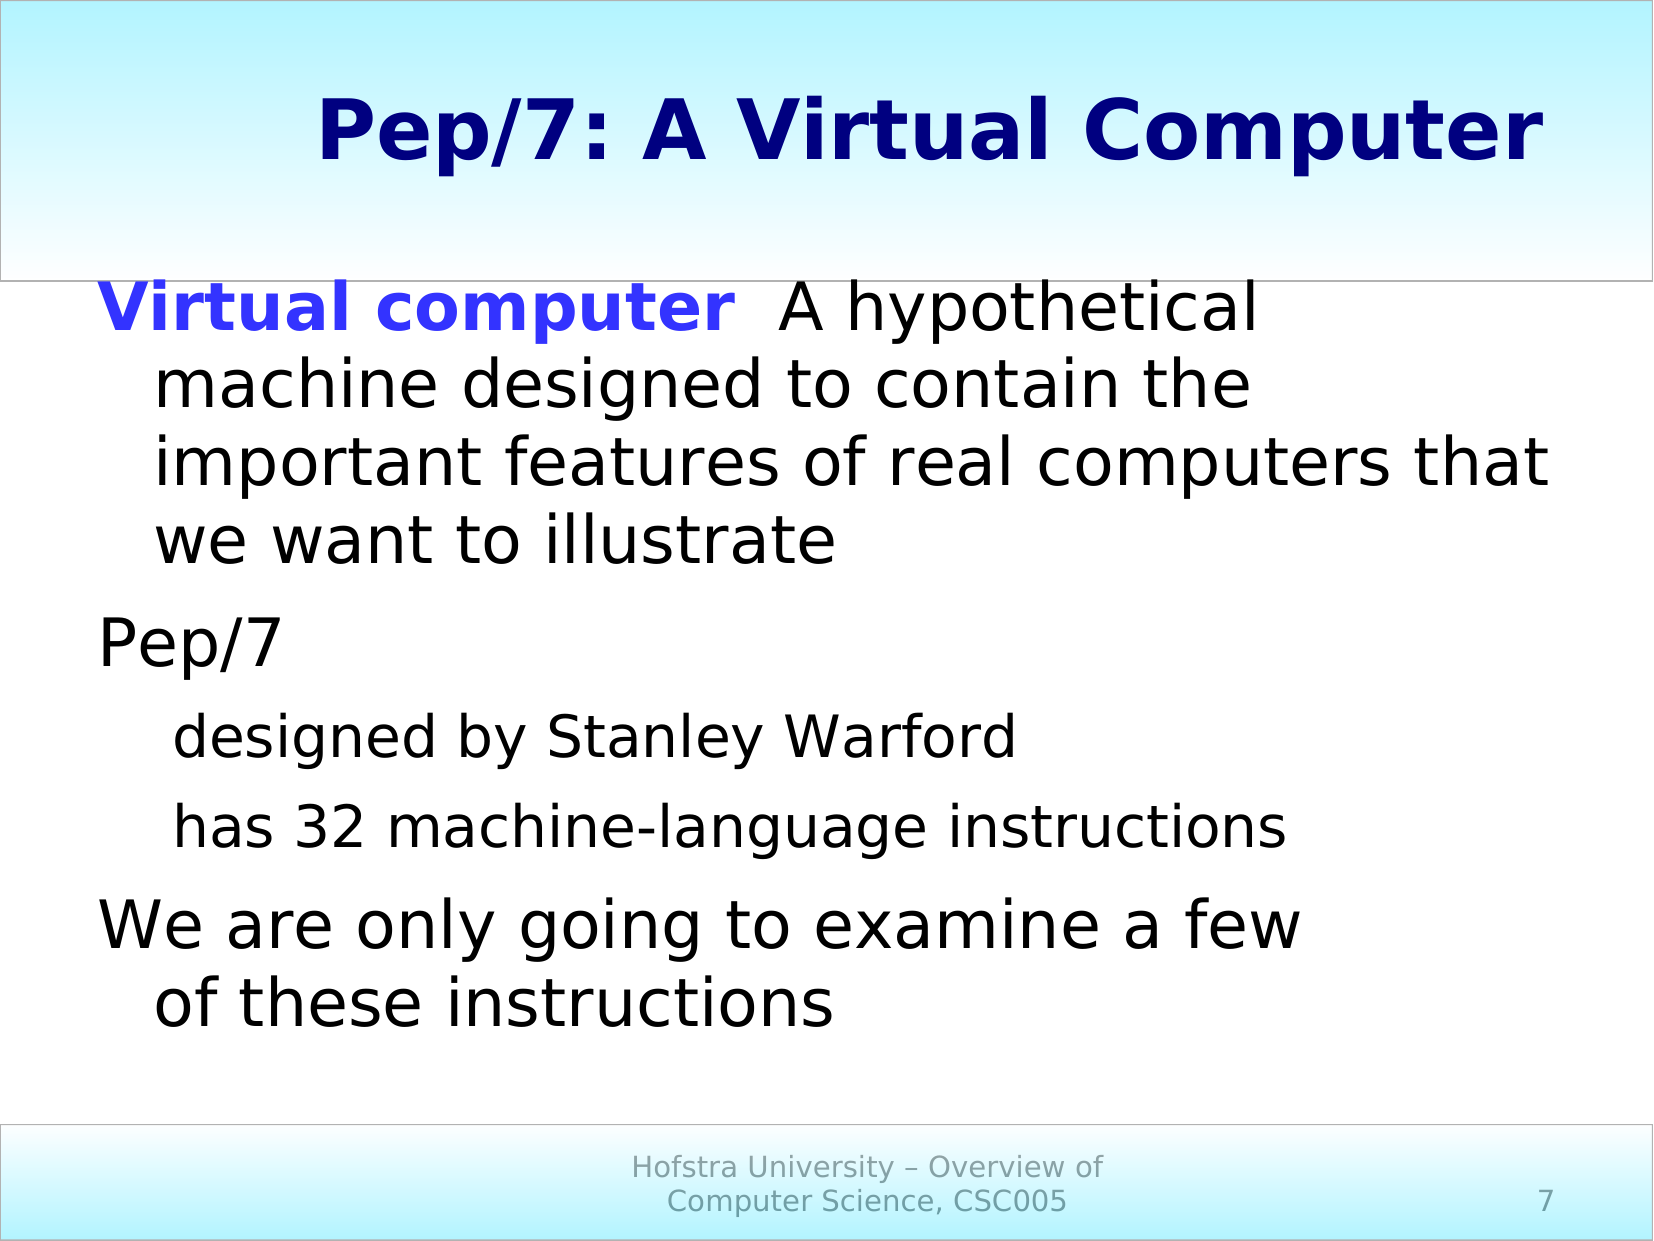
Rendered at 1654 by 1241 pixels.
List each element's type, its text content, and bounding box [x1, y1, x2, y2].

list Virtual computer A hypothetical machine designed to contain the important features of real computers that we want to illustrate Pep/7 designed by Stanley Warford has 32 machine-language instructions We are only going to examine a few of these instructions [82, 260, 1571, 1241]
title Pep/7: A Virtual Computer [247, 12, 1612, 250]
